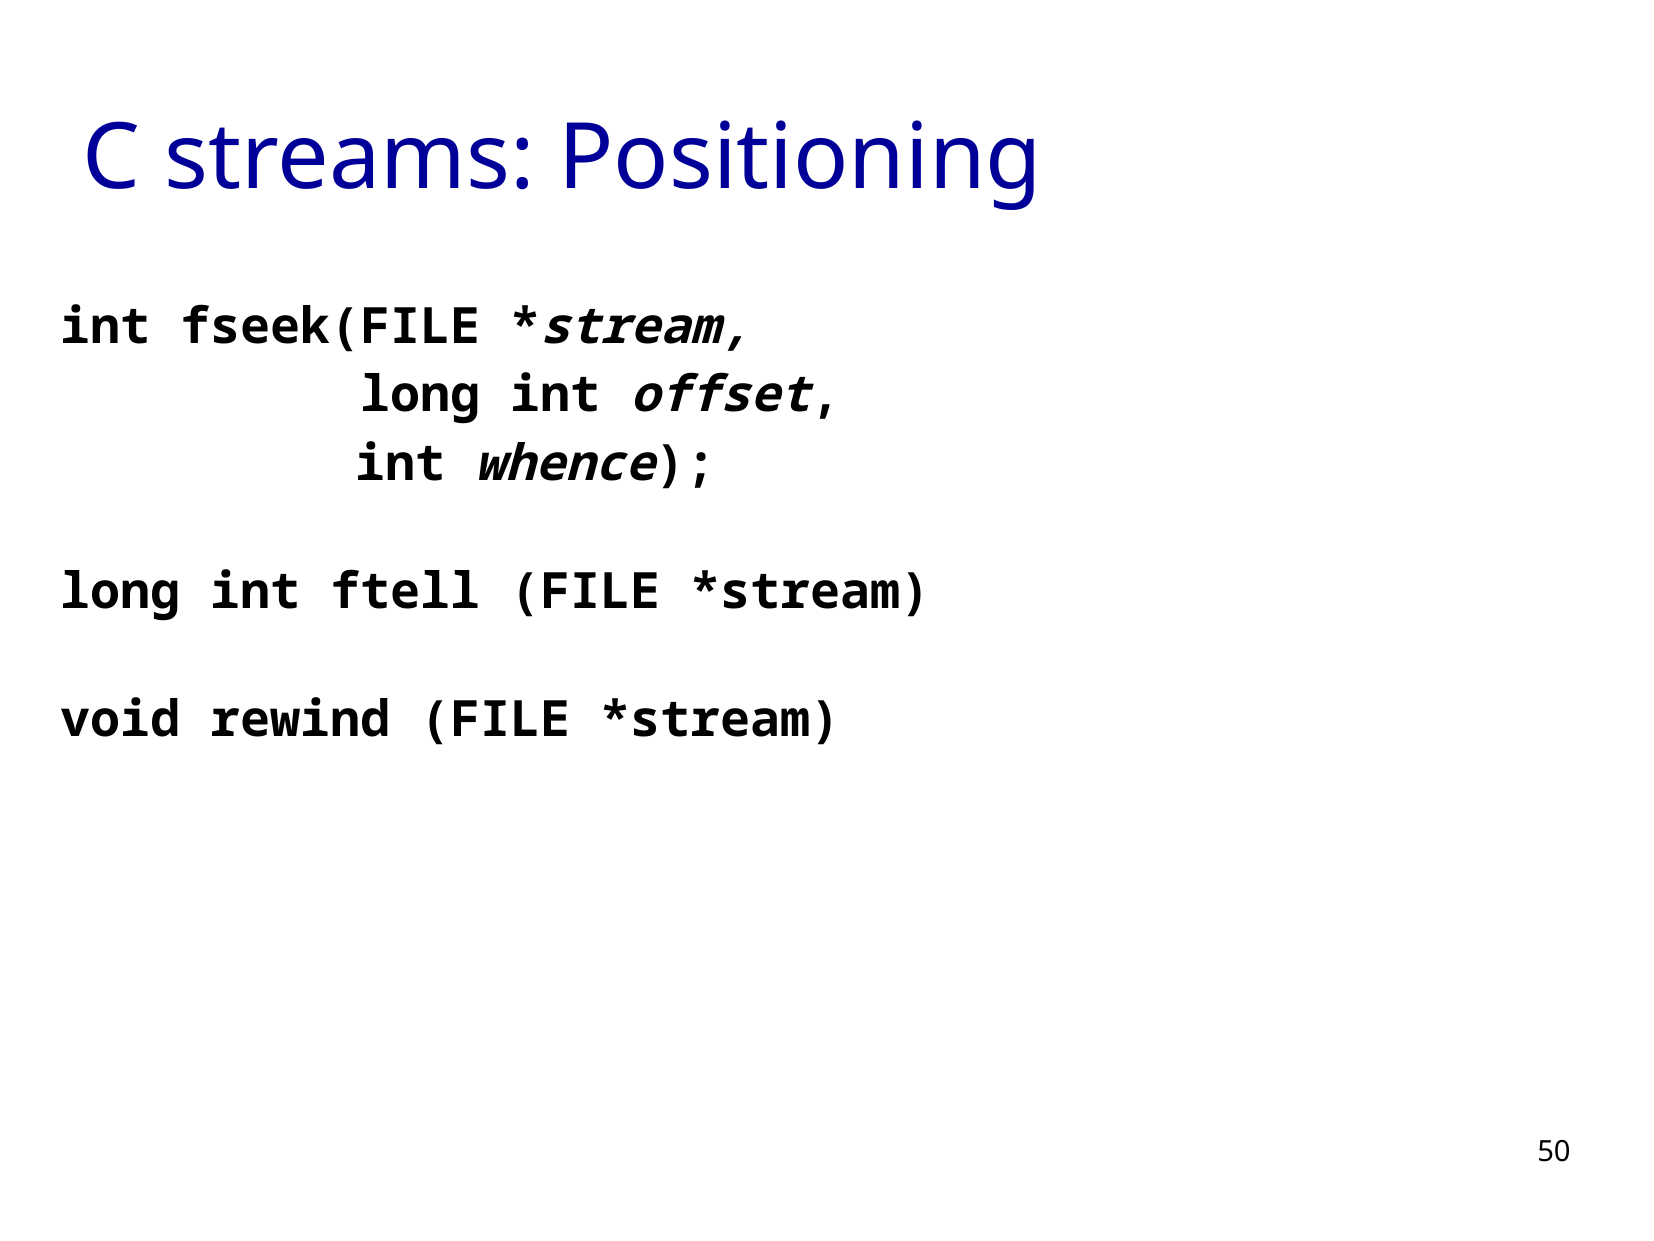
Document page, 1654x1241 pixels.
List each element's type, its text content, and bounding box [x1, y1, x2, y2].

title C streams: Positioning [82, 49, 1571, 257]
list int fseek(FILE *stream, long int offset, int whence); long int ftell (FILE *stream) void rewind (FILE *stream) [60, 290, 1571, 1096]
